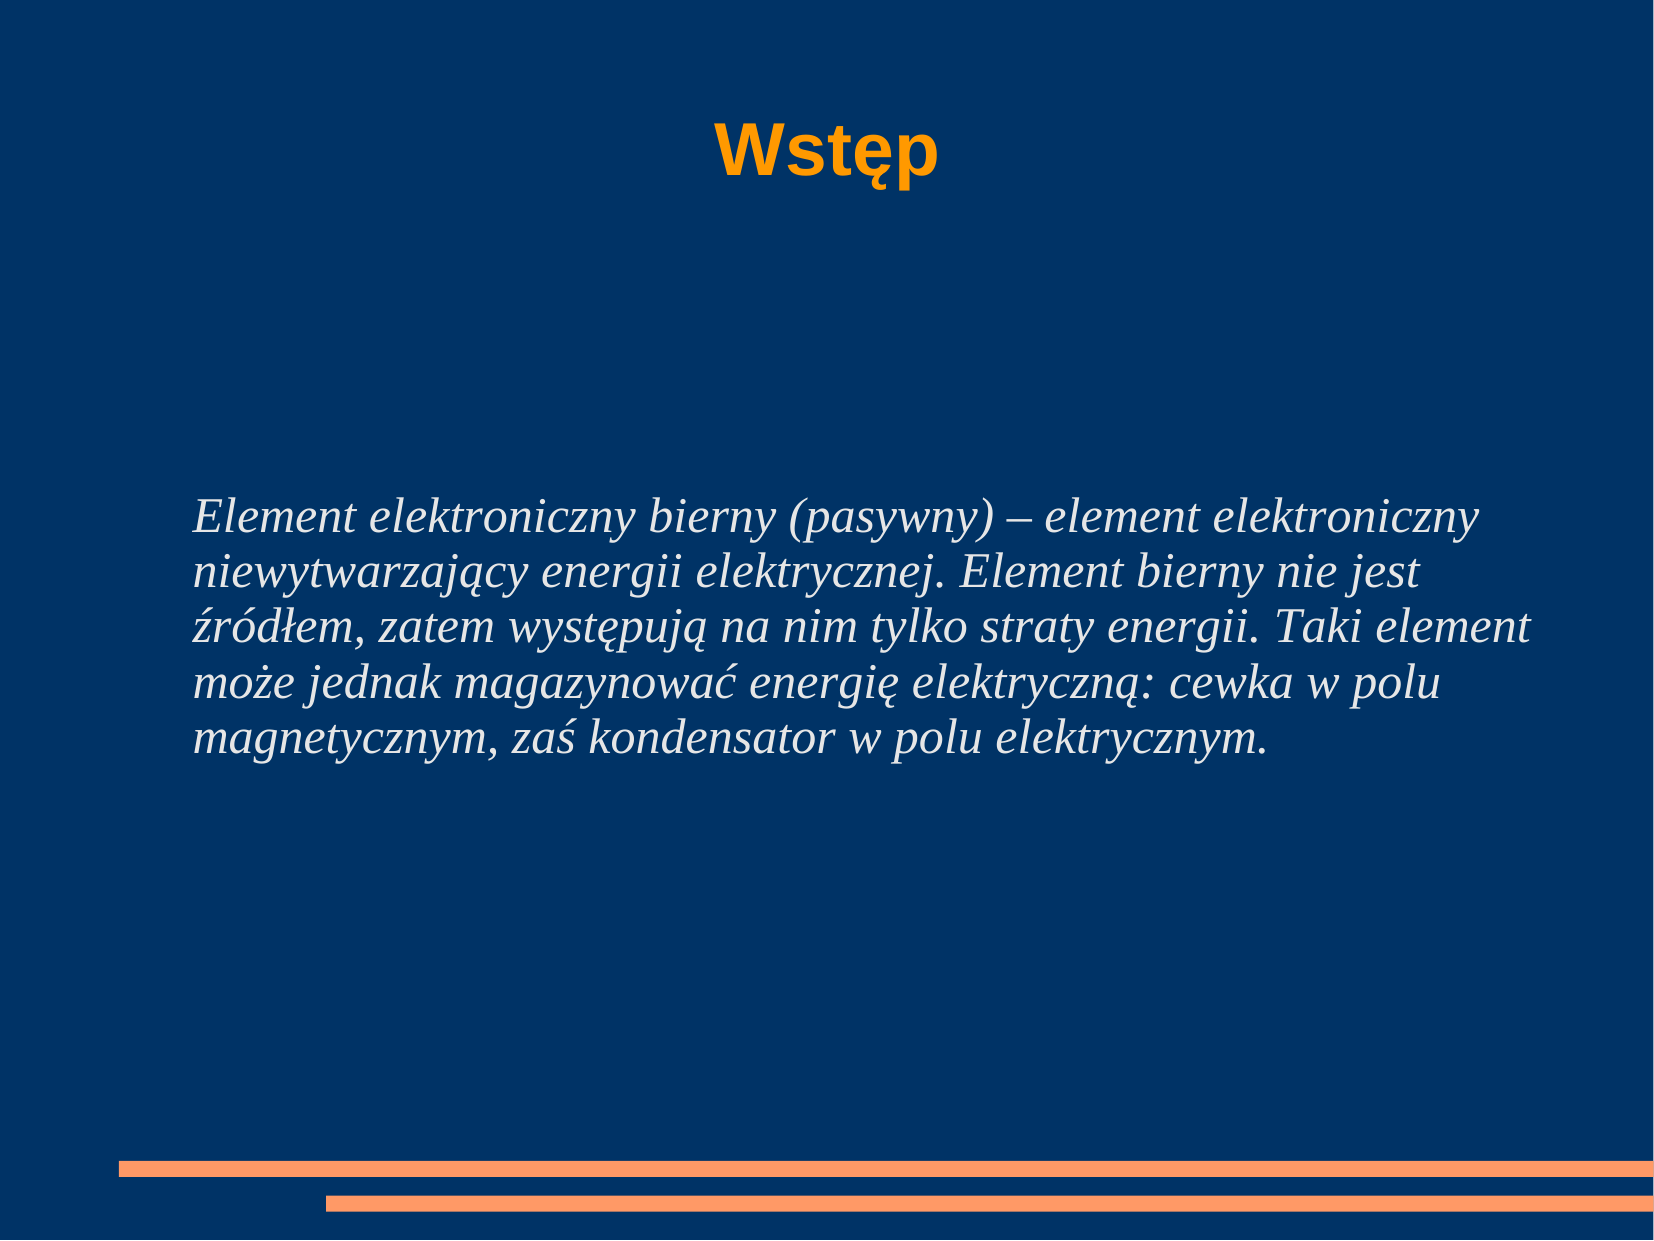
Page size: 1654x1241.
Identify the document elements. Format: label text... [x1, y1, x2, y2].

title Wstęp [121, 46, 1534, 254]
list Element elektroniczny bierny (pasywny) – element elektroniczny niewytwarzający energii elektrycznej. Element bierny nie jest źródłem, zatem występują na nim tylko straty energii. Taki element może jednak magazynować energię elektryczną: cewka w polu magnetycznym, zaś kondensator w polu elektrycznym. [121, 322, 1561, 1132]
